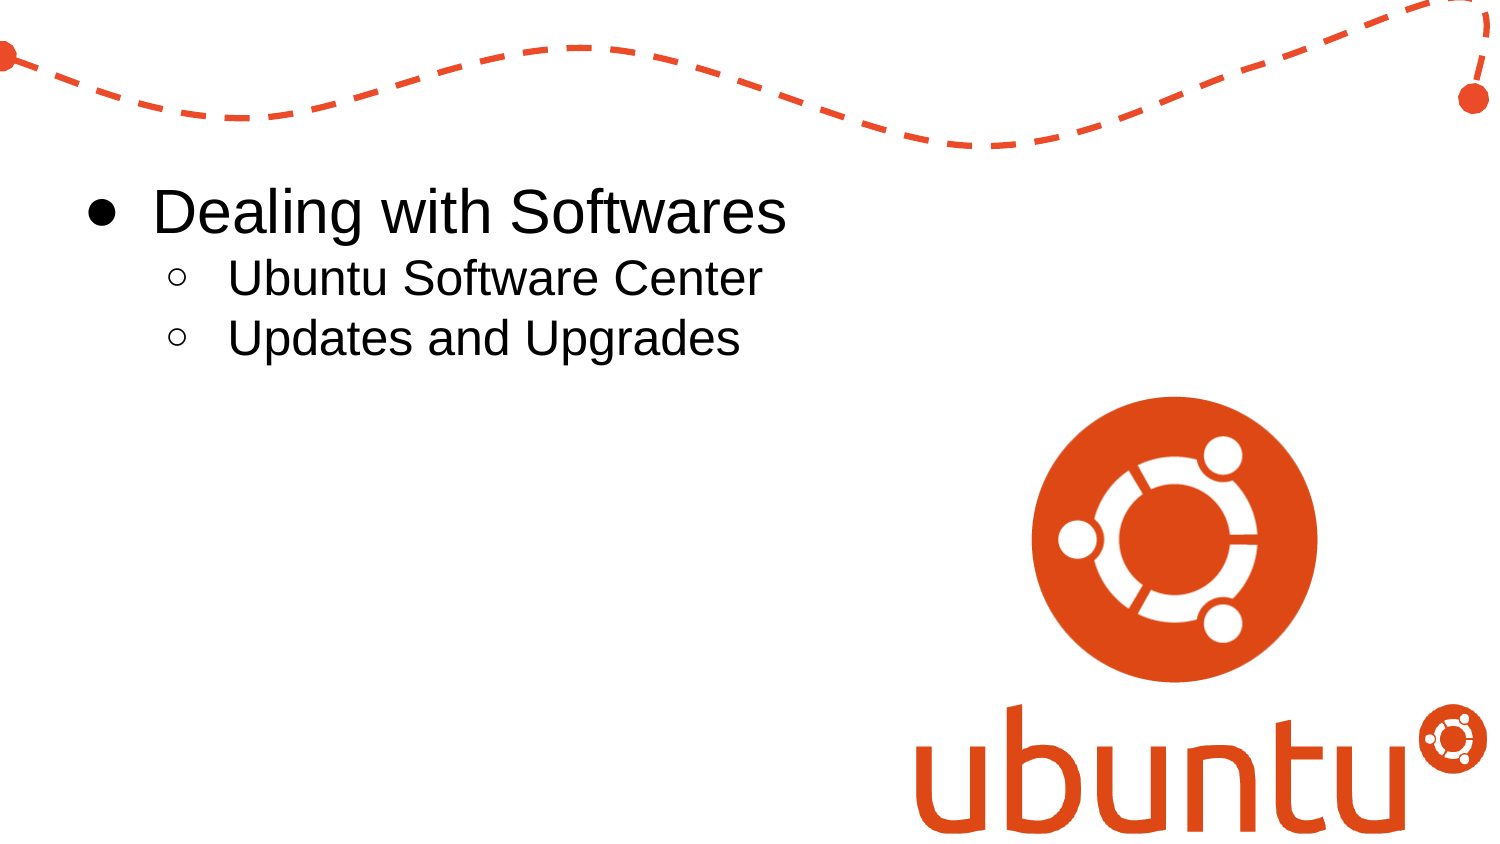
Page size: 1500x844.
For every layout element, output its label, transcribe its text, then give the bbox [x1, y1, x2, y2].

picture [916, 704, 1487, 834]
picture [1031, 396, 1318, 683]
list Dealing with Softwares Ubuntu Software Center Updates and Upgrades [62, 155, 1413, 423]
